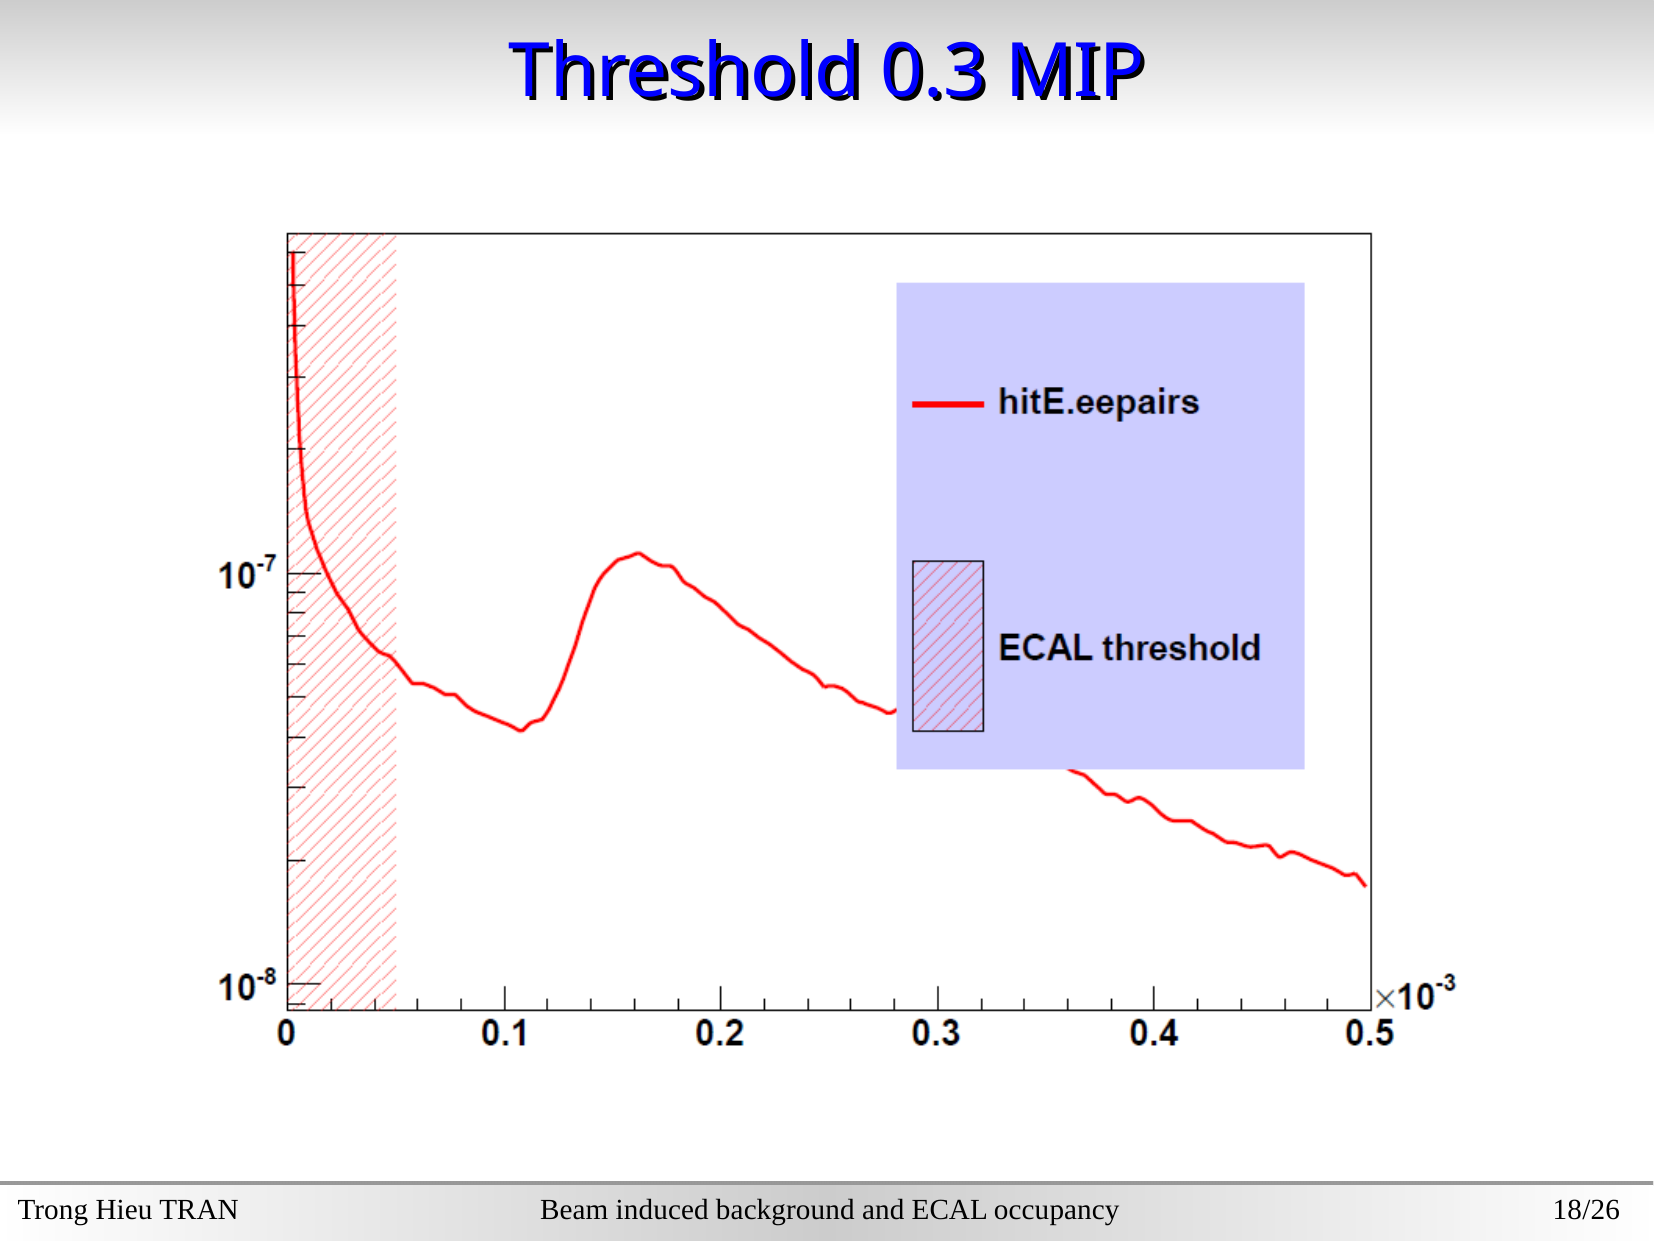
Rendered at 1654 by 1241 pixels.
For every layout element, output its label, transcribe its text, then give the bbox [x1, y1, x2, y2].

picture [201, 216, 1466, 1080]
title Threshold 0.3 MIP [0, 0, 1654, 136]
